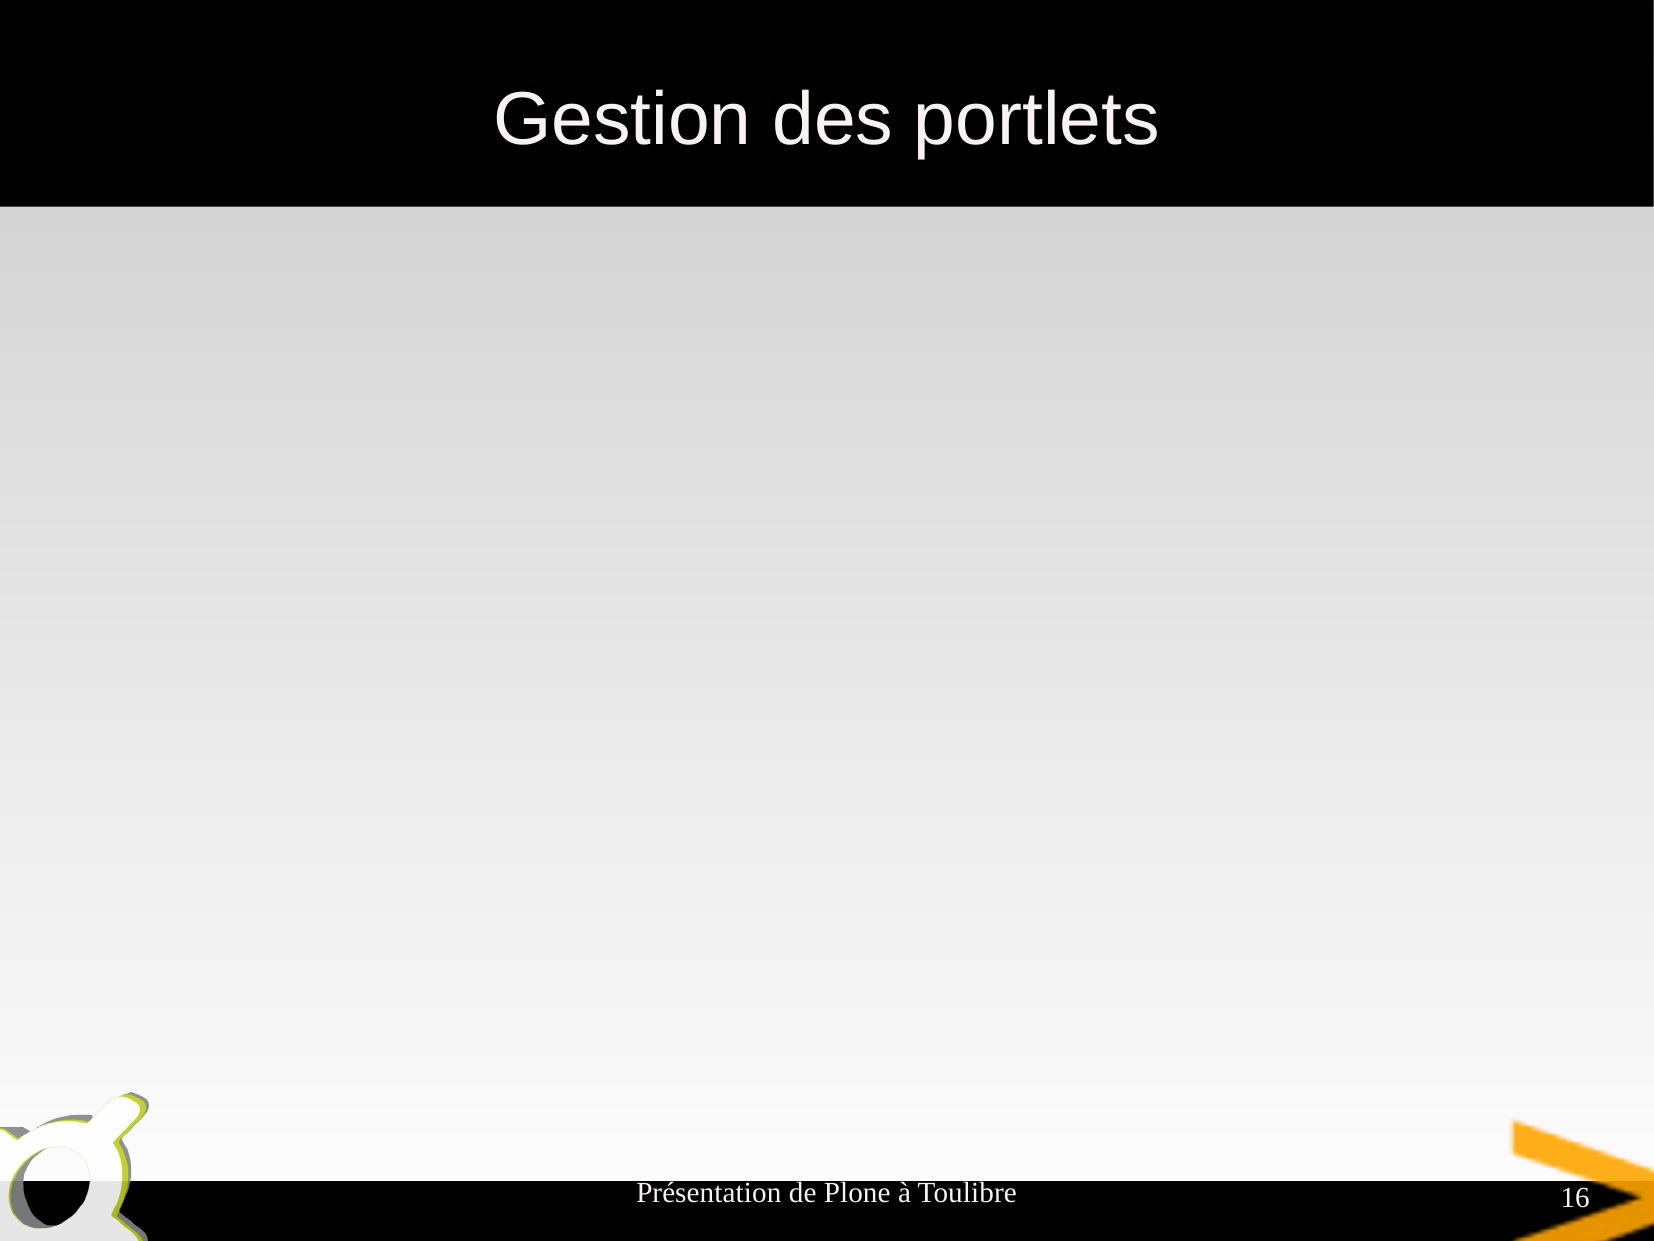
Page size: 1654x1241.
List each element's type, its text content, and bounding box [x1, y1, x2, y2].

title Gestion des portlets [177, 29, 1477, 207]
picture [0, 1181, 149, 1241]
picture [1505, 1181, 1654, 1241]
